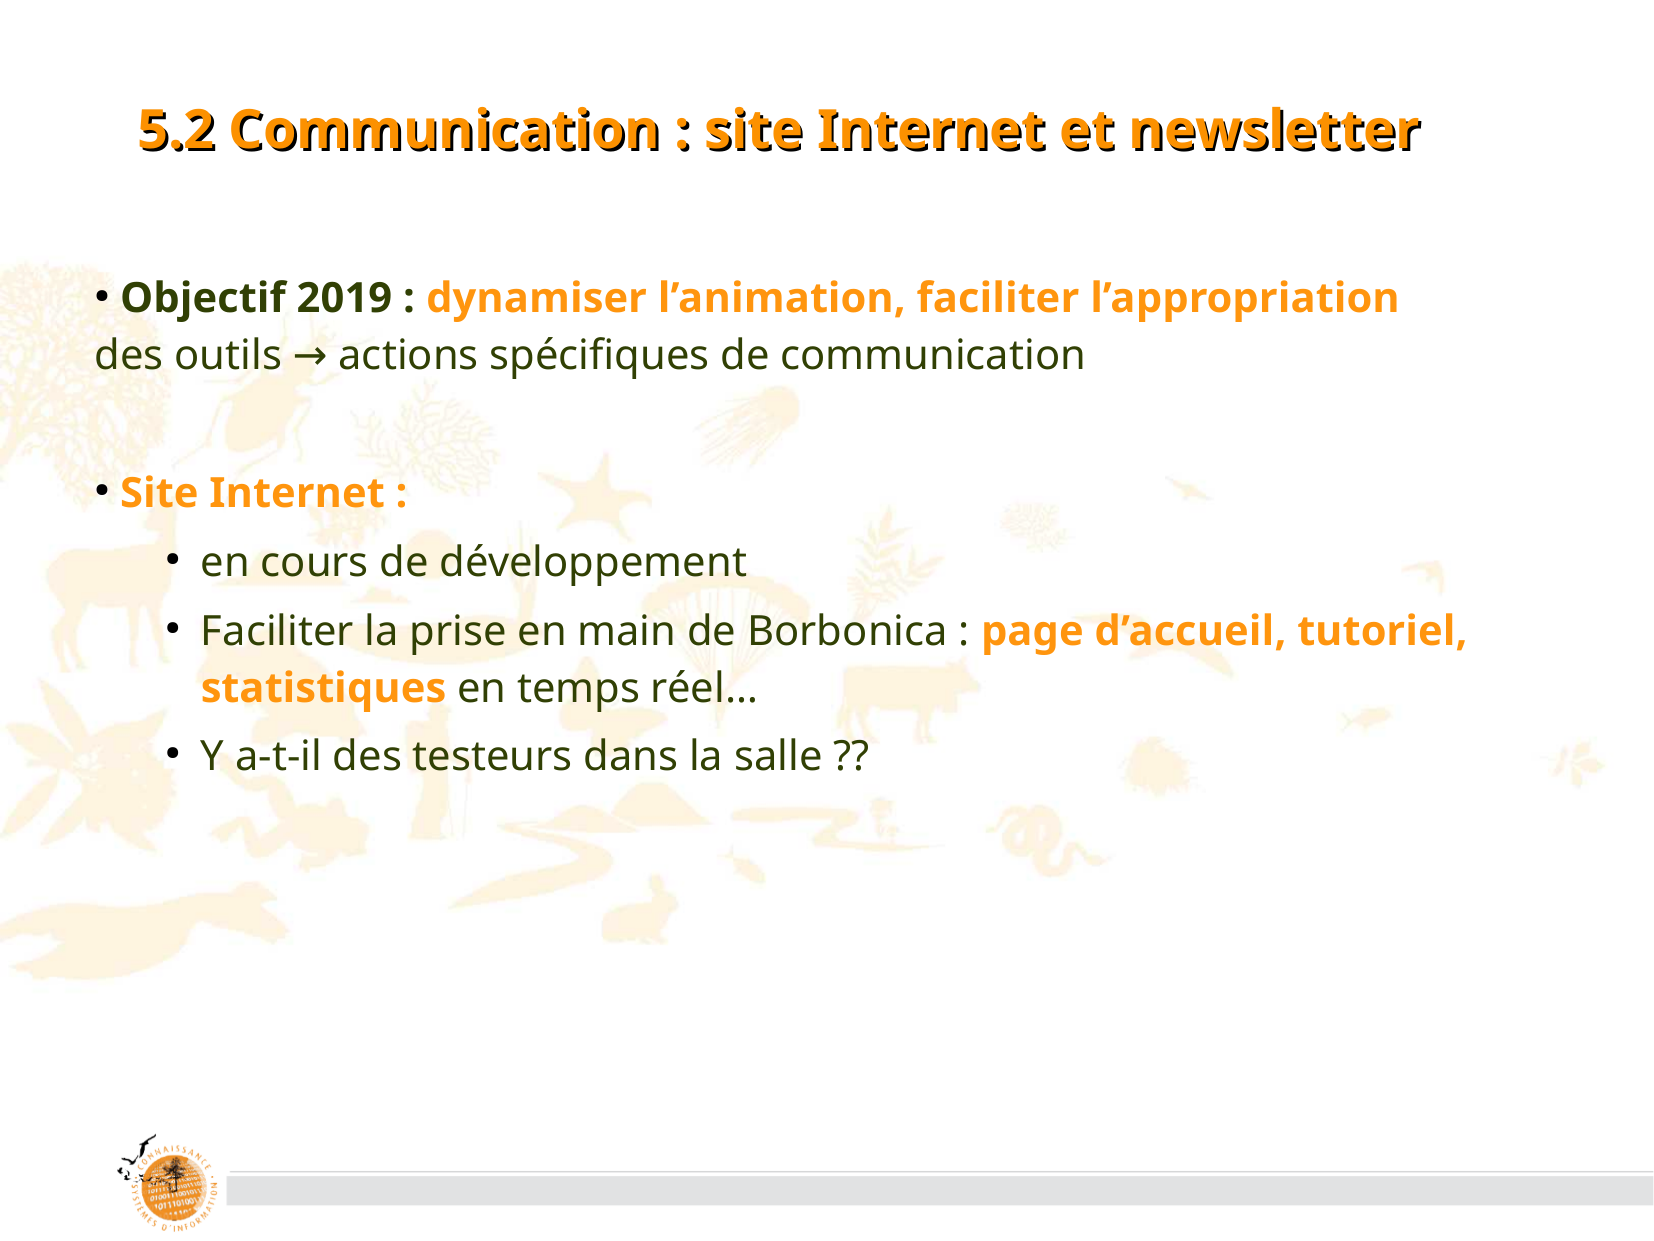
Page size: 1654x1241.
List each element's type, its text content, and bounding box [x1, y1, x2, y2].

title 5.2 Communication : site Internet et newsletter [118, 49, 1607, 207]
text_box Objectif 2019 : dynamiser l’animation, faciliter l’appropriation des outils → actions spécifiques de communication Site Internet : en cours de développement Faciliter la prise en main de Borbonica : page d’accueil, tutoriel, statistiques en temps réel… Y a-t-il des testeurs dans la salle ?? [94, 248, 1477, 804]
picture [0, 0, 1654, 1241]
